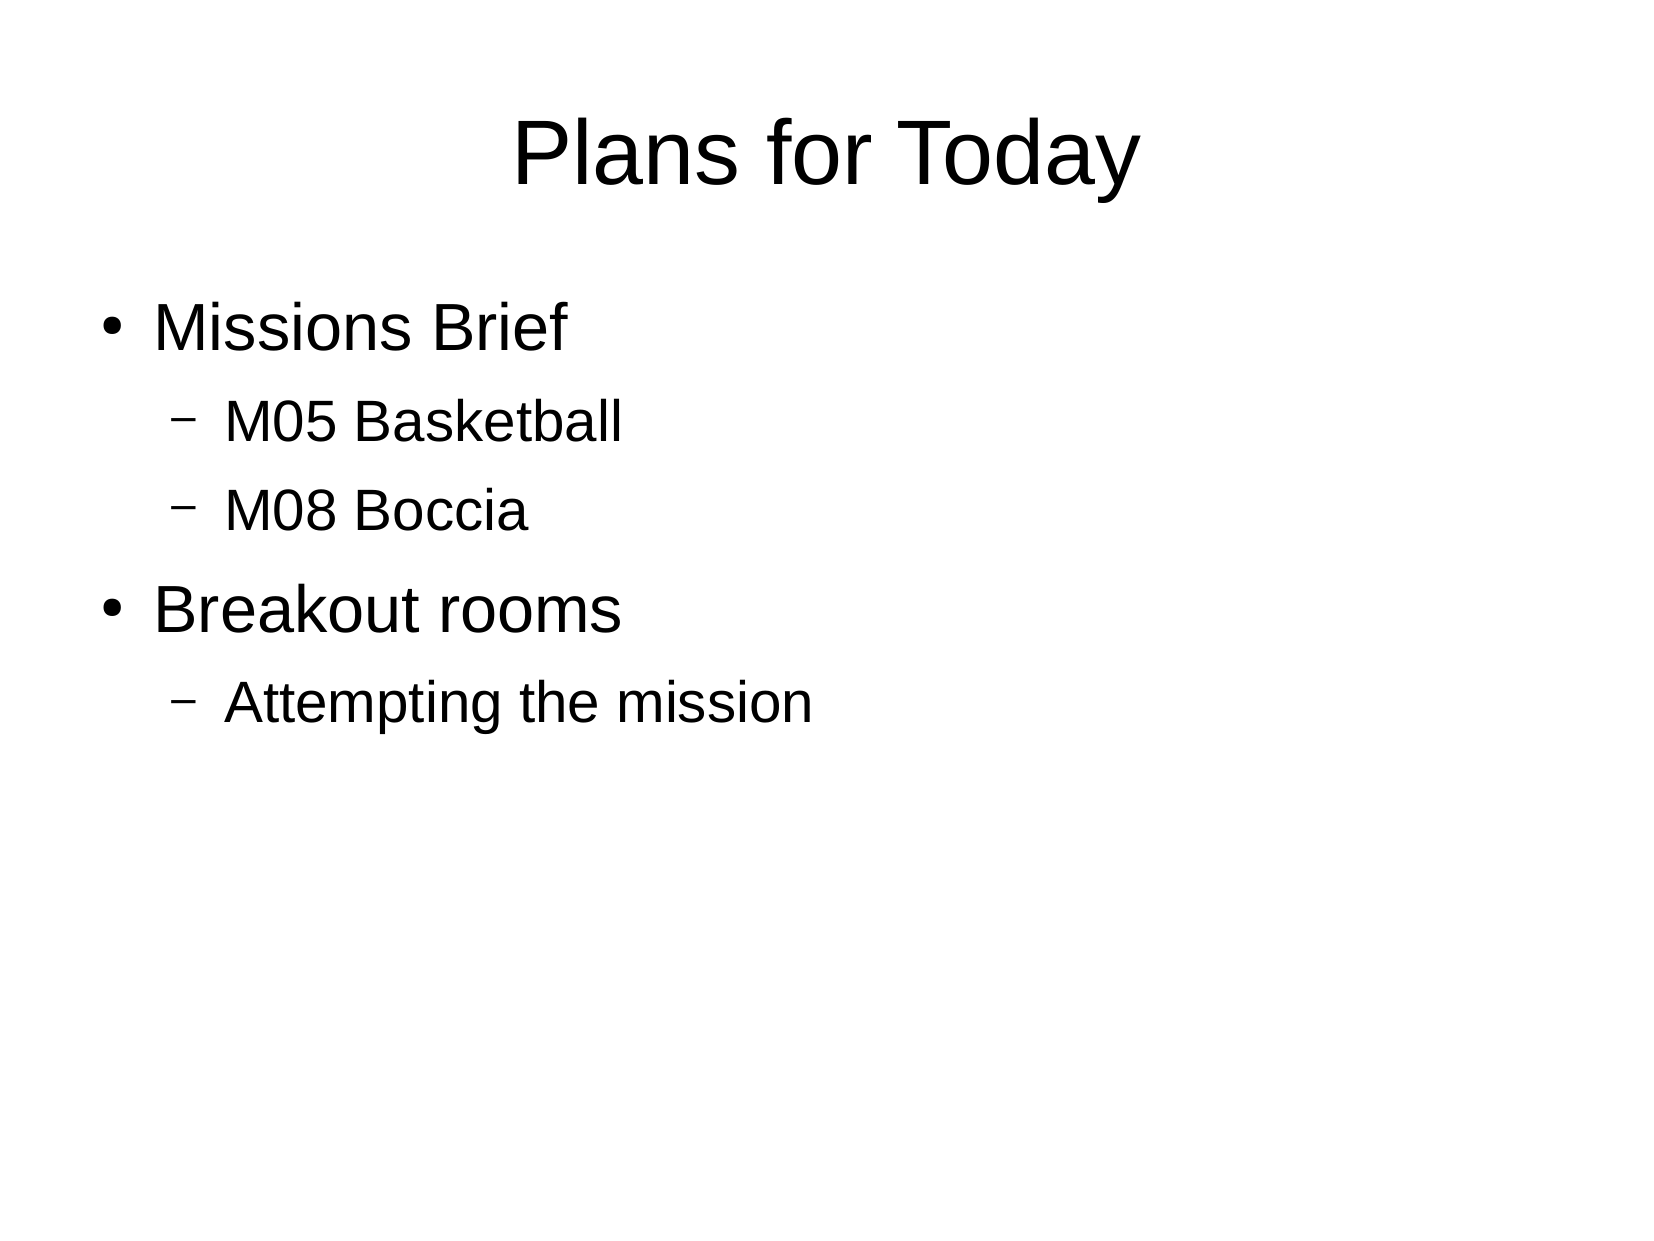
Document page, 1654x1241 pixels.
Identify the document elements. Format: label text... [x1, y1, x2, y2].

title Plans for Today [82, 49, 1571, 257]
list Missions Brief M05 Basketball M08 Boccia Breakout rooms Attempting the mission [82, 290, 1571, 1010]
